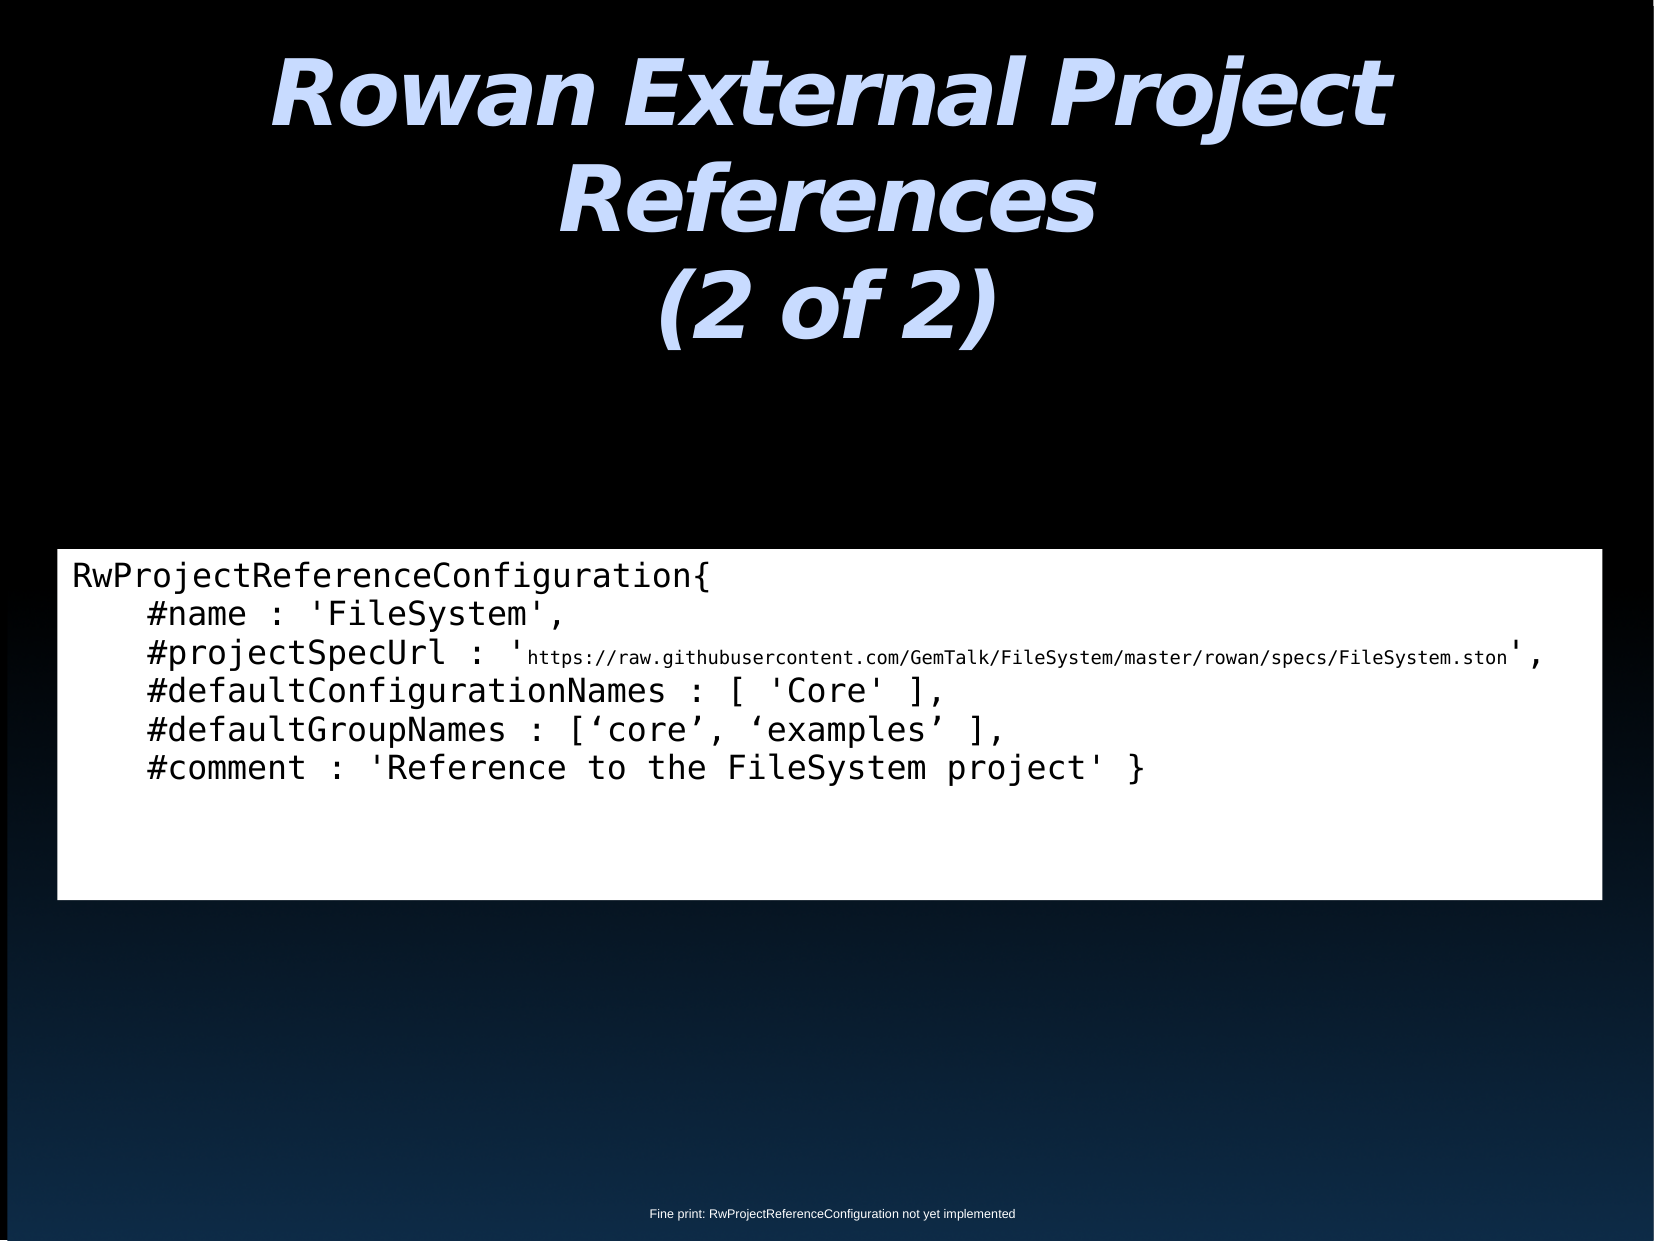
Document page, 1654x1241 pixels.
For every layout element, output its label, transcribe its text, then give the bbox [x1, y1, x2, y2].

text_box RwProjectReferenceConfiguration{ #name : 'FileSystem', #projectSpecUrl : 'https://raw.githubusercontent.com/GemTalk/FileSystem/master/rowan/specs/FileSystem.ston', #defaultConfigurationNames : [ 'Core' ], #defaultGroupNames : [‘core’, ‘examples’ ], #comment : 'Reference to the FileSystem project' } [57, 549, 1603, 901]
text_box Fine print: RwProjectReferenceConfiguration not yet implemented [90, 1200, 1576, 1231]
title Rowan External Project References (2 of 2) [82, 39, 1576, 361]
picture [7, 6, 1654, 1241]
